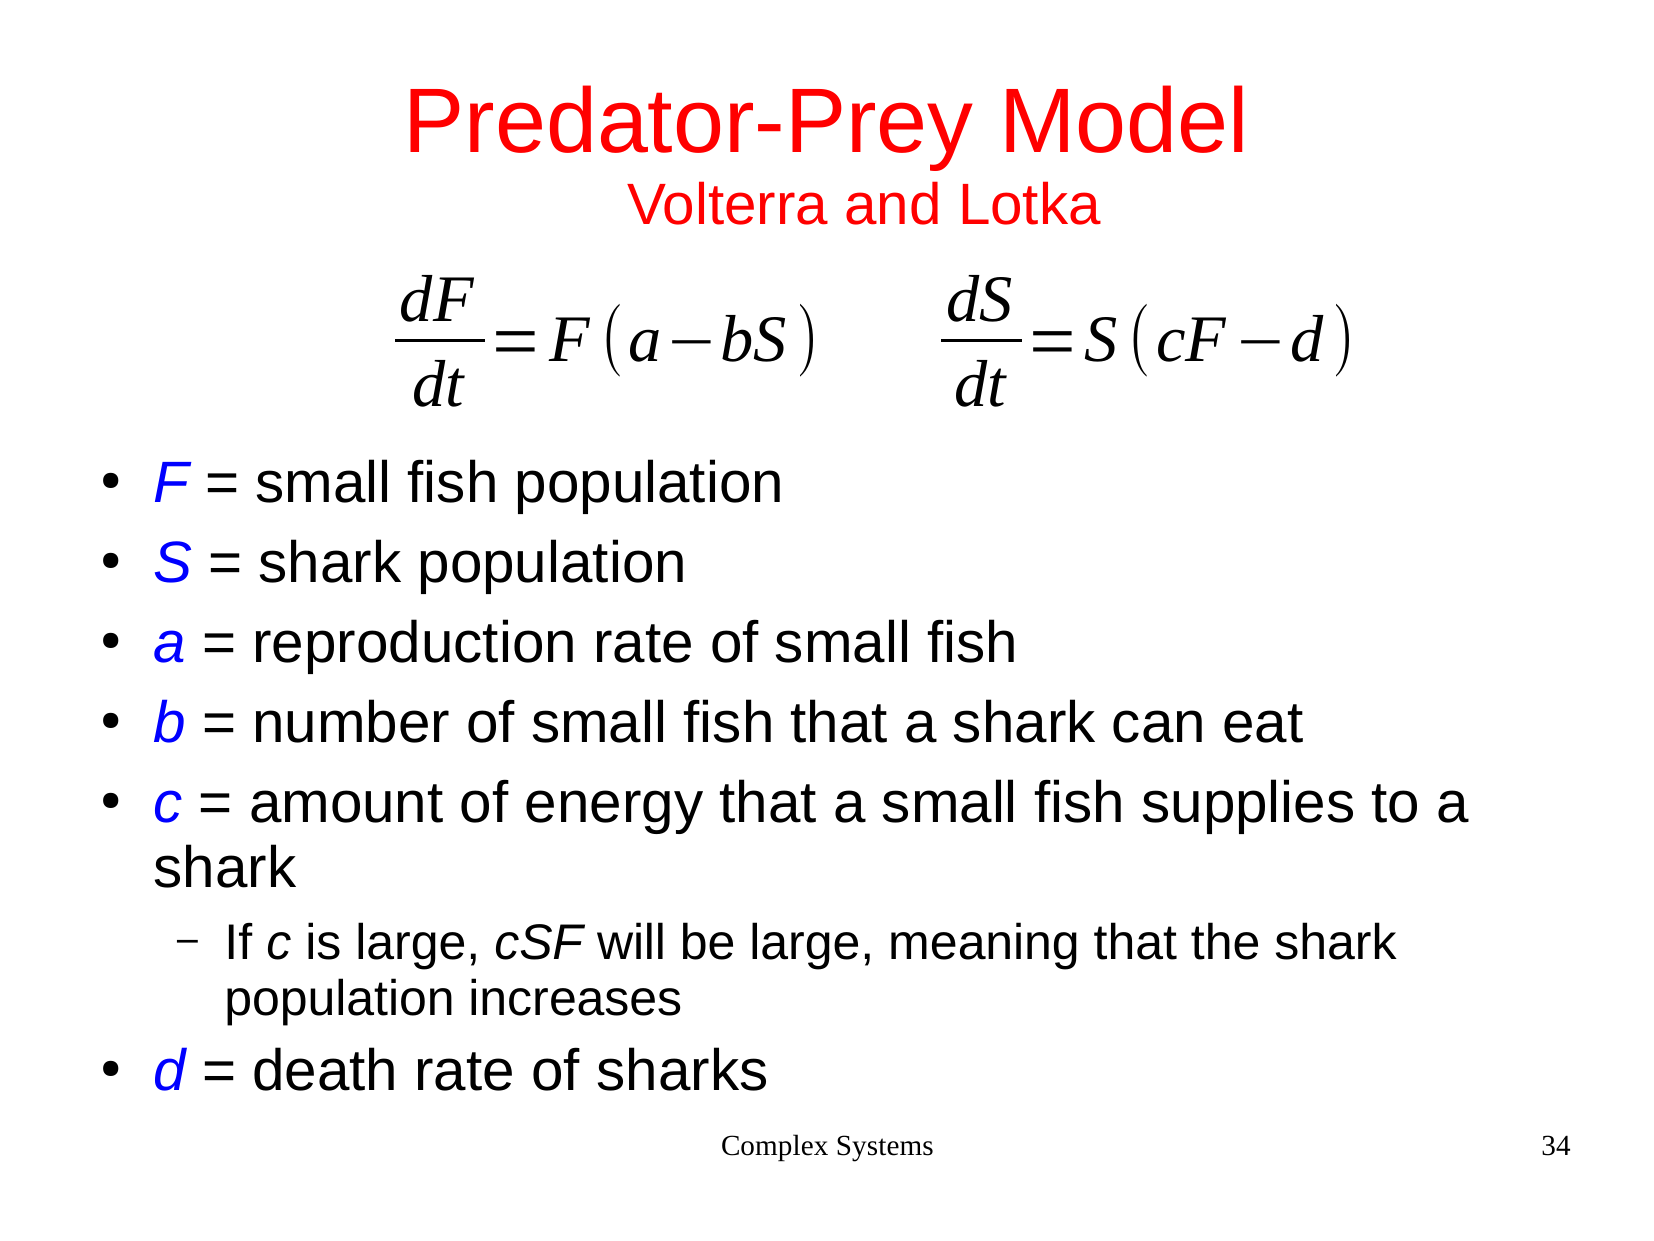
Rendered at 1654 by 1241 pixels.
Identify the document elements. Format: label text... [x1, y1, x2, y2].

title Predator-Prey Model Volterra and Lotka [82, 49, 1571, 257]
chart [385, 262, 1362, 420]
list F = small fish population S = shark population a = reproduction rate of small fish b = number of small fish that a shark can eat c = amount of energy that a small fish supplies to a shark If c is large, cSF will be large, meaning that the shark population increases d = death rate of sharks [82, 450, 1571, 1141]
